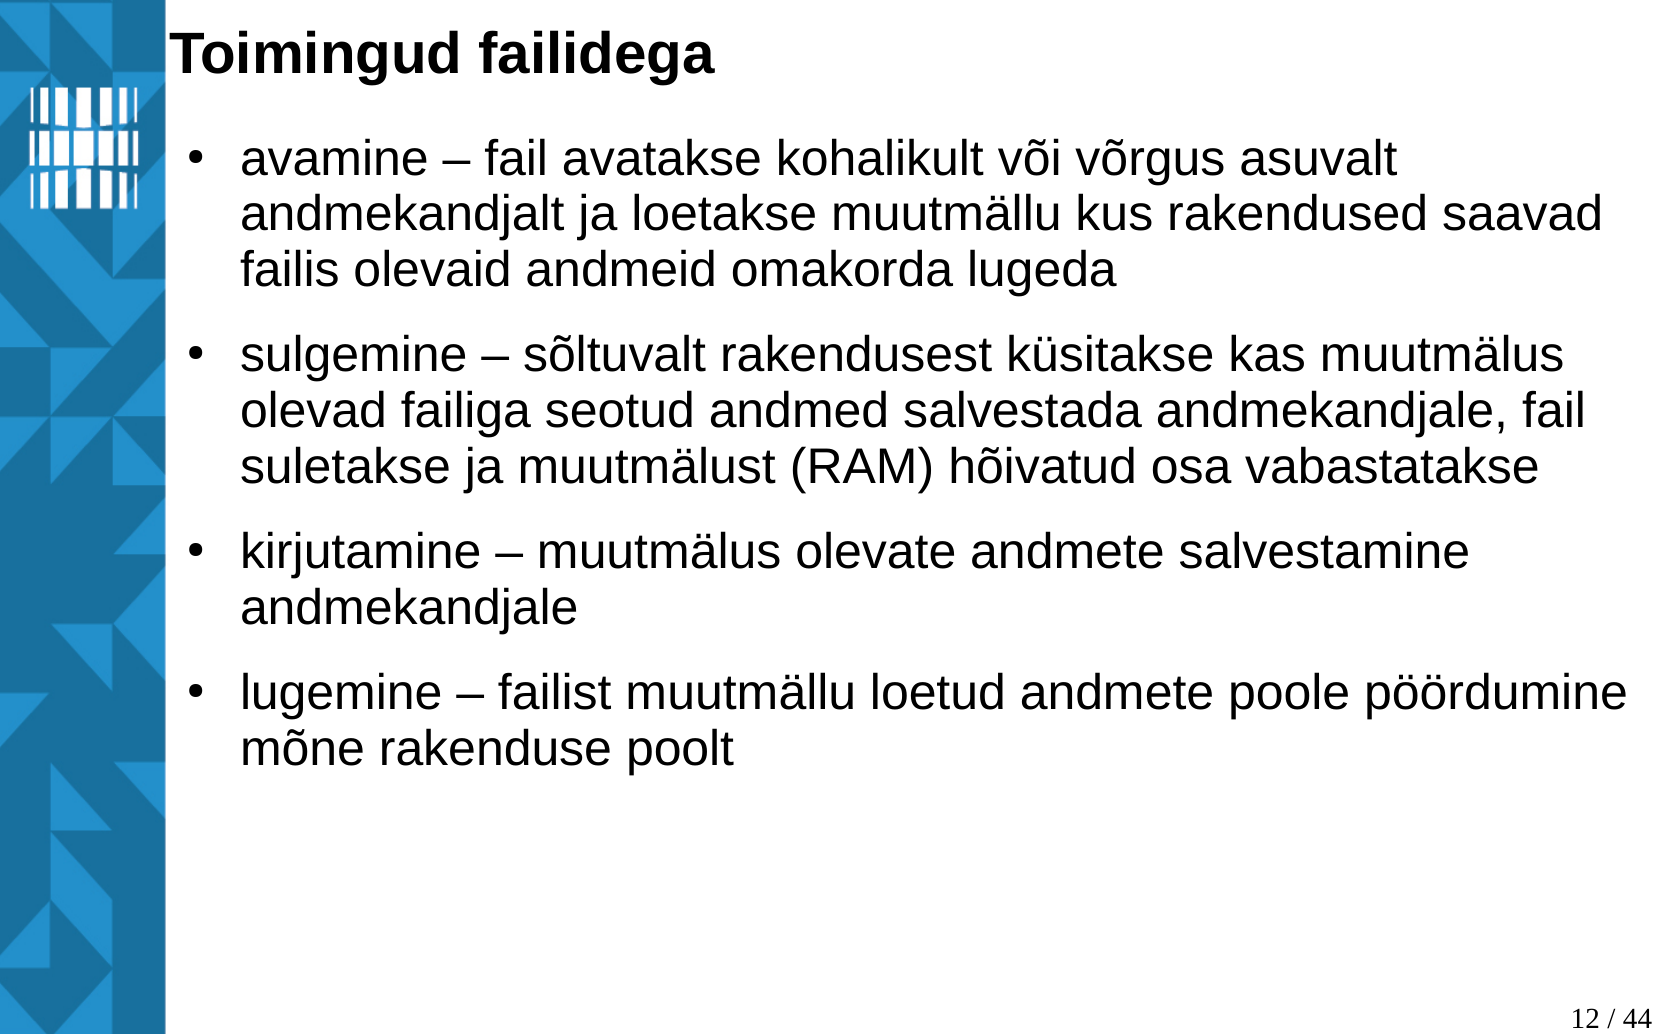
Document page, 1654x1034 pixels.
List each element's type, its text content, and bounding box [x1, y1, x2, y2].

list avamine – fail avatakse kohalikult või võrgus asuvalt andmekandjalt ja loetakse muutmällu kus rakendused saavad failis olevaid andmeid omakorda lugeda sulgemine – sõltuvalt rakendusest küsitakse kas muutmälus olevad failiga seotud andmed salvestada andmekandjale, fail suletakse ja muutmälust (RAM) hõivatud osa vabastatakse kirjutamine – muutmälus olevate andmete salvestamine andmekandjale lugemine – failist muutmällu loetud andmete poole pöördumine mõne rakenduse poolt [169, 129, 1630, 997]
title Toimingud failidega [169, 11, 1571, 95]
